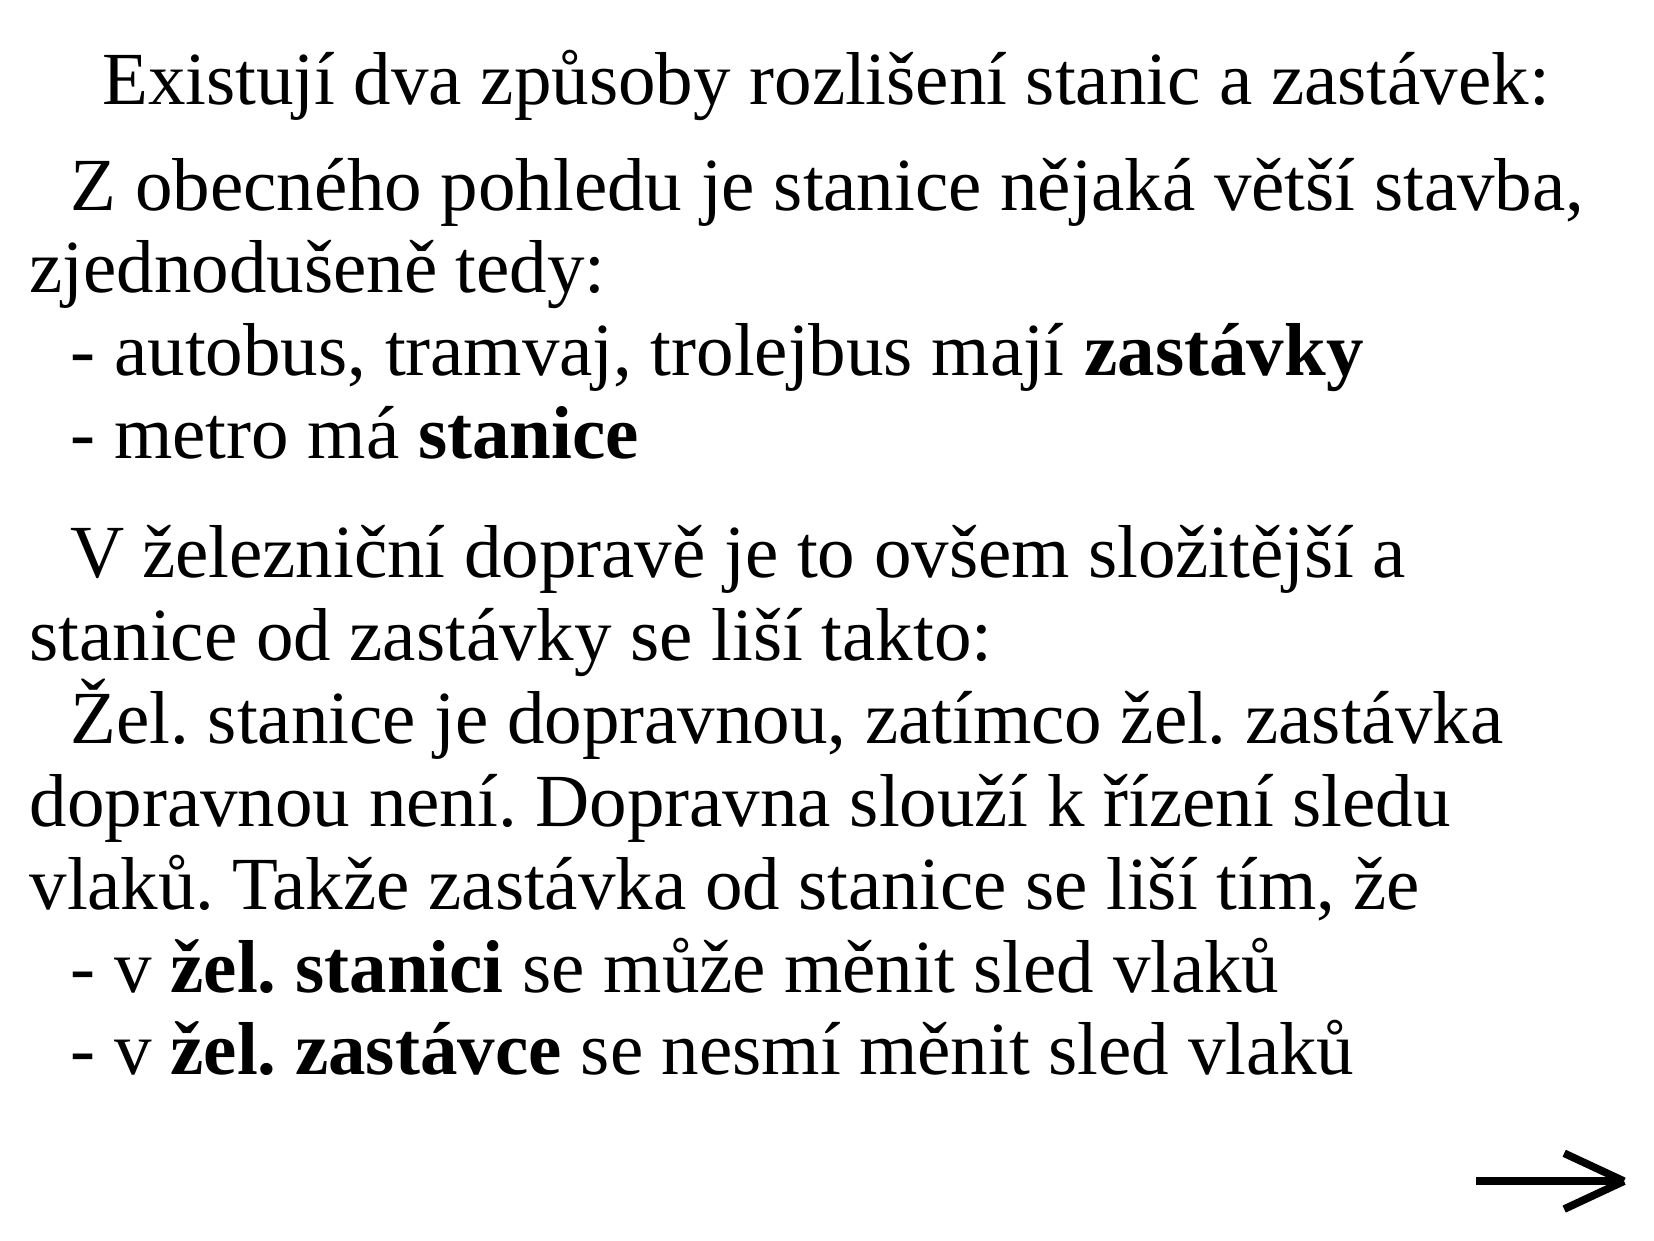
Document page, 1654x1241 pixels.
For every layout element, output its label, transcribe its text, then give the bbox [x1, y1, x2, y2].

text_box Z obecného pohledu je stanice nějaká větší stavba, zjednodušeně tedy: - autobus, tramvaj, trolejbus mají zastávky - metro má stanice V železniční dopravě je to ovšem složitější a stanice od zastávky se liší takto: Žel. stanice je dopravnou, zatímco žel. zastávka dopravnou není. Dopravna slouží k řízení sledu vlaků. Takže zastávka od stanice se liší tím, že - v žel. stanici se může měnit sled vlaků - v žel. zastávce se nesmí měnit sled vlaků [14, 135, 1639, 1202]
text_box Existují dva způsoby rozlišení stanic a zastávek: [29, 30, 1625, 129]
